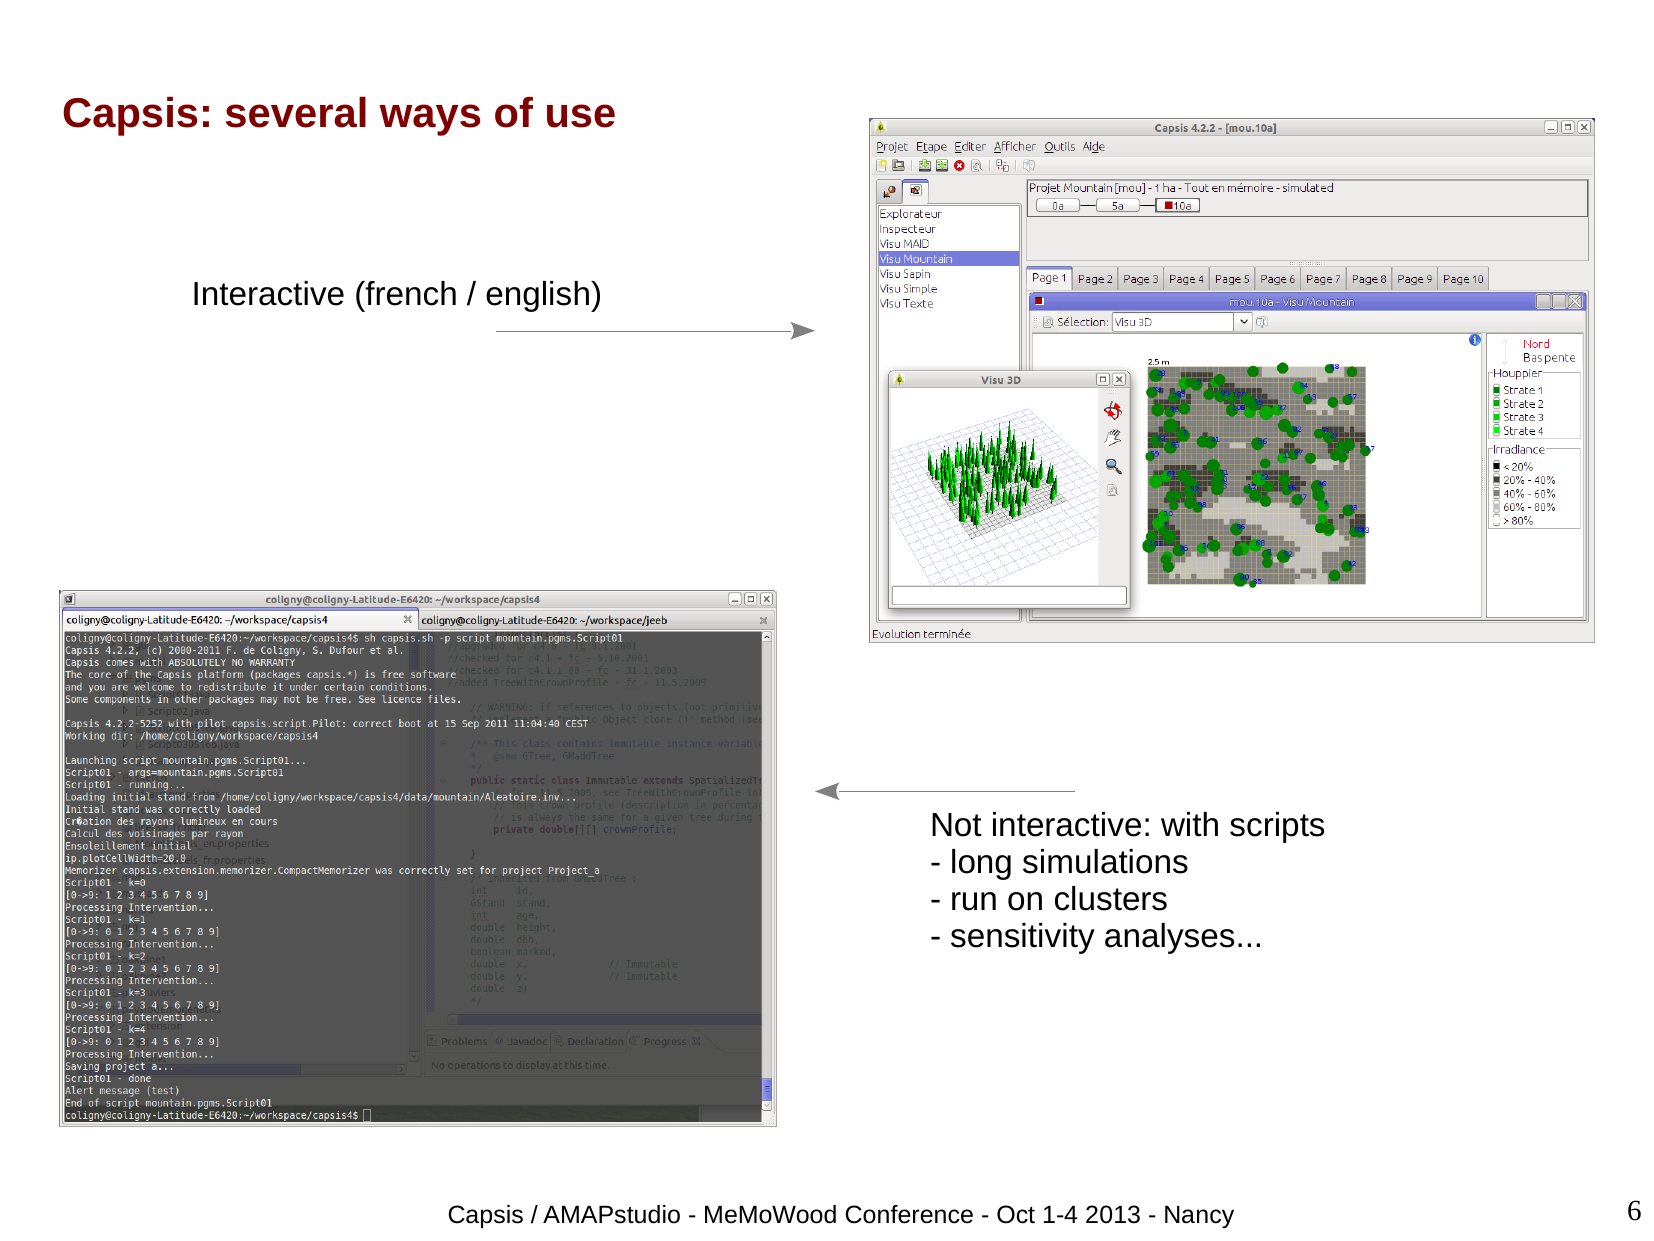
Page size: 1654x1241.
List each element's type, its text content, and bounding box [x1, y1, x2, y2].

text_box Capsis: several ways of use [47, 82, 1418, 144]
text_box Capsis / AMAPstudio - MeMoWood Conference - Oct 1-4 2013 - Nancy [307, 1192, 1377, 1236]
text_box Interactive (french / english) [176, 265, 827, 318]
picture [59, 590, 777, 1127]
picture [869, 118, 1595, 643]
text_box Not interactive: with scripts - long simulations - run on clusters - sensitivity analyses... [915, 797, 1536, 998]
